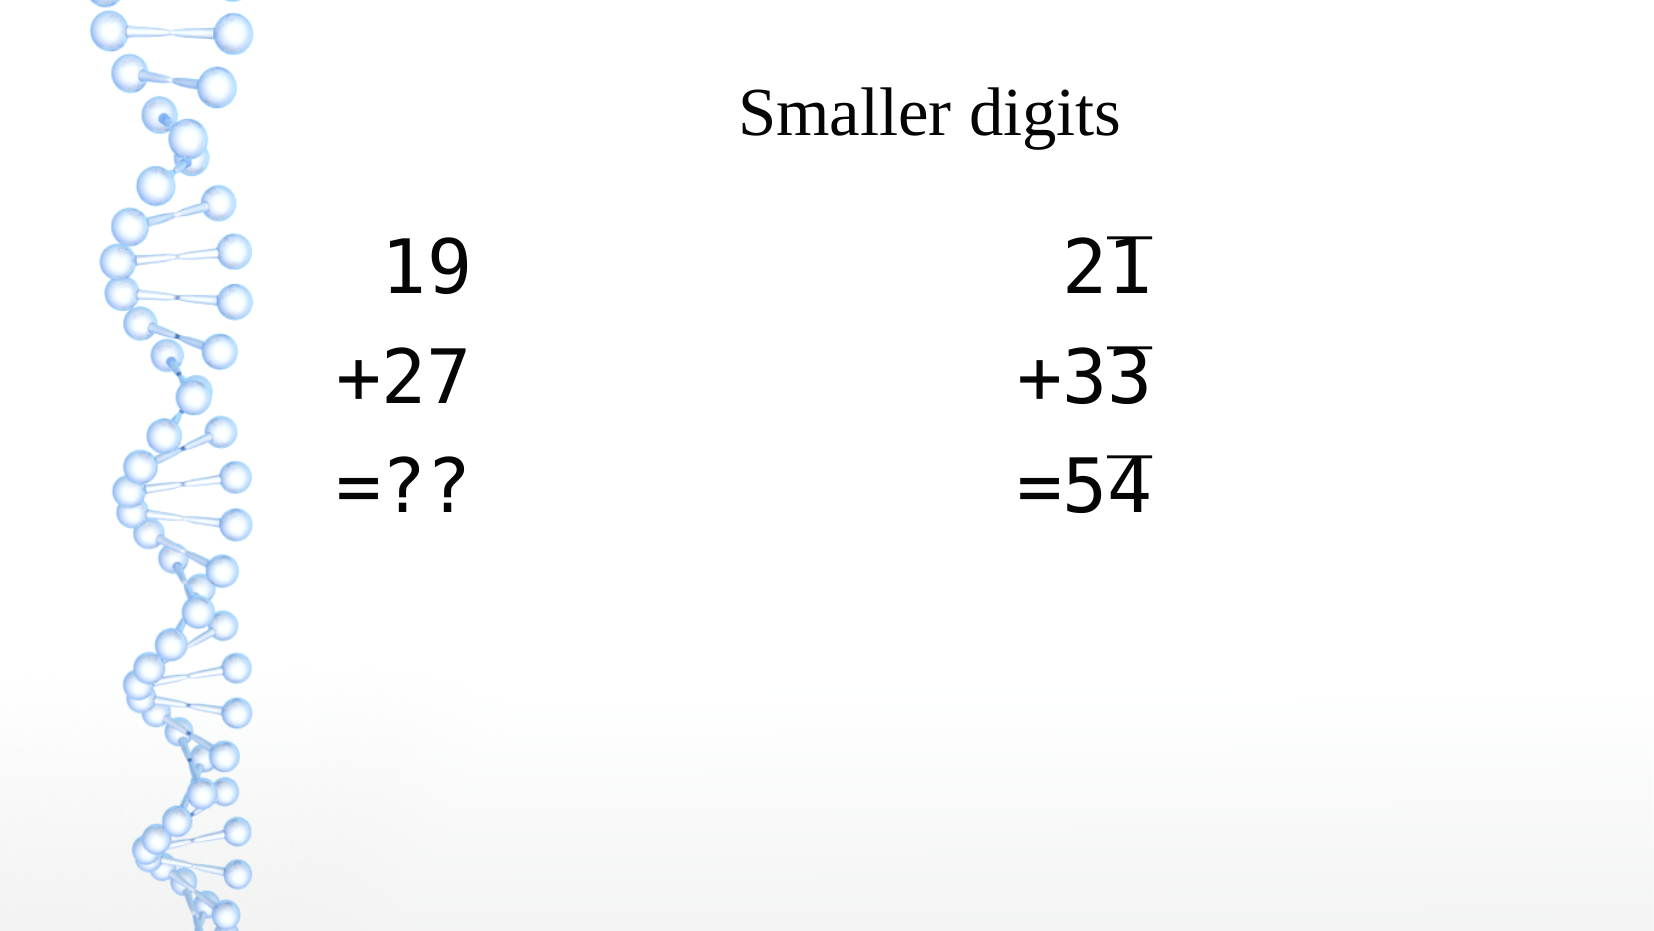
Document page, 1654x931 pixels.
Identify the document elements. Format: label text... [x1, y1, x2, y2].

list 2̅1 +3̅3 =5̅4 [946, 224, 1595, 764]
picture [0, 0, 1654, 931]
title Smaller digits [265, 35, 1595, 189]
list 19 +27 =?? [265, 224, 915, 764]
